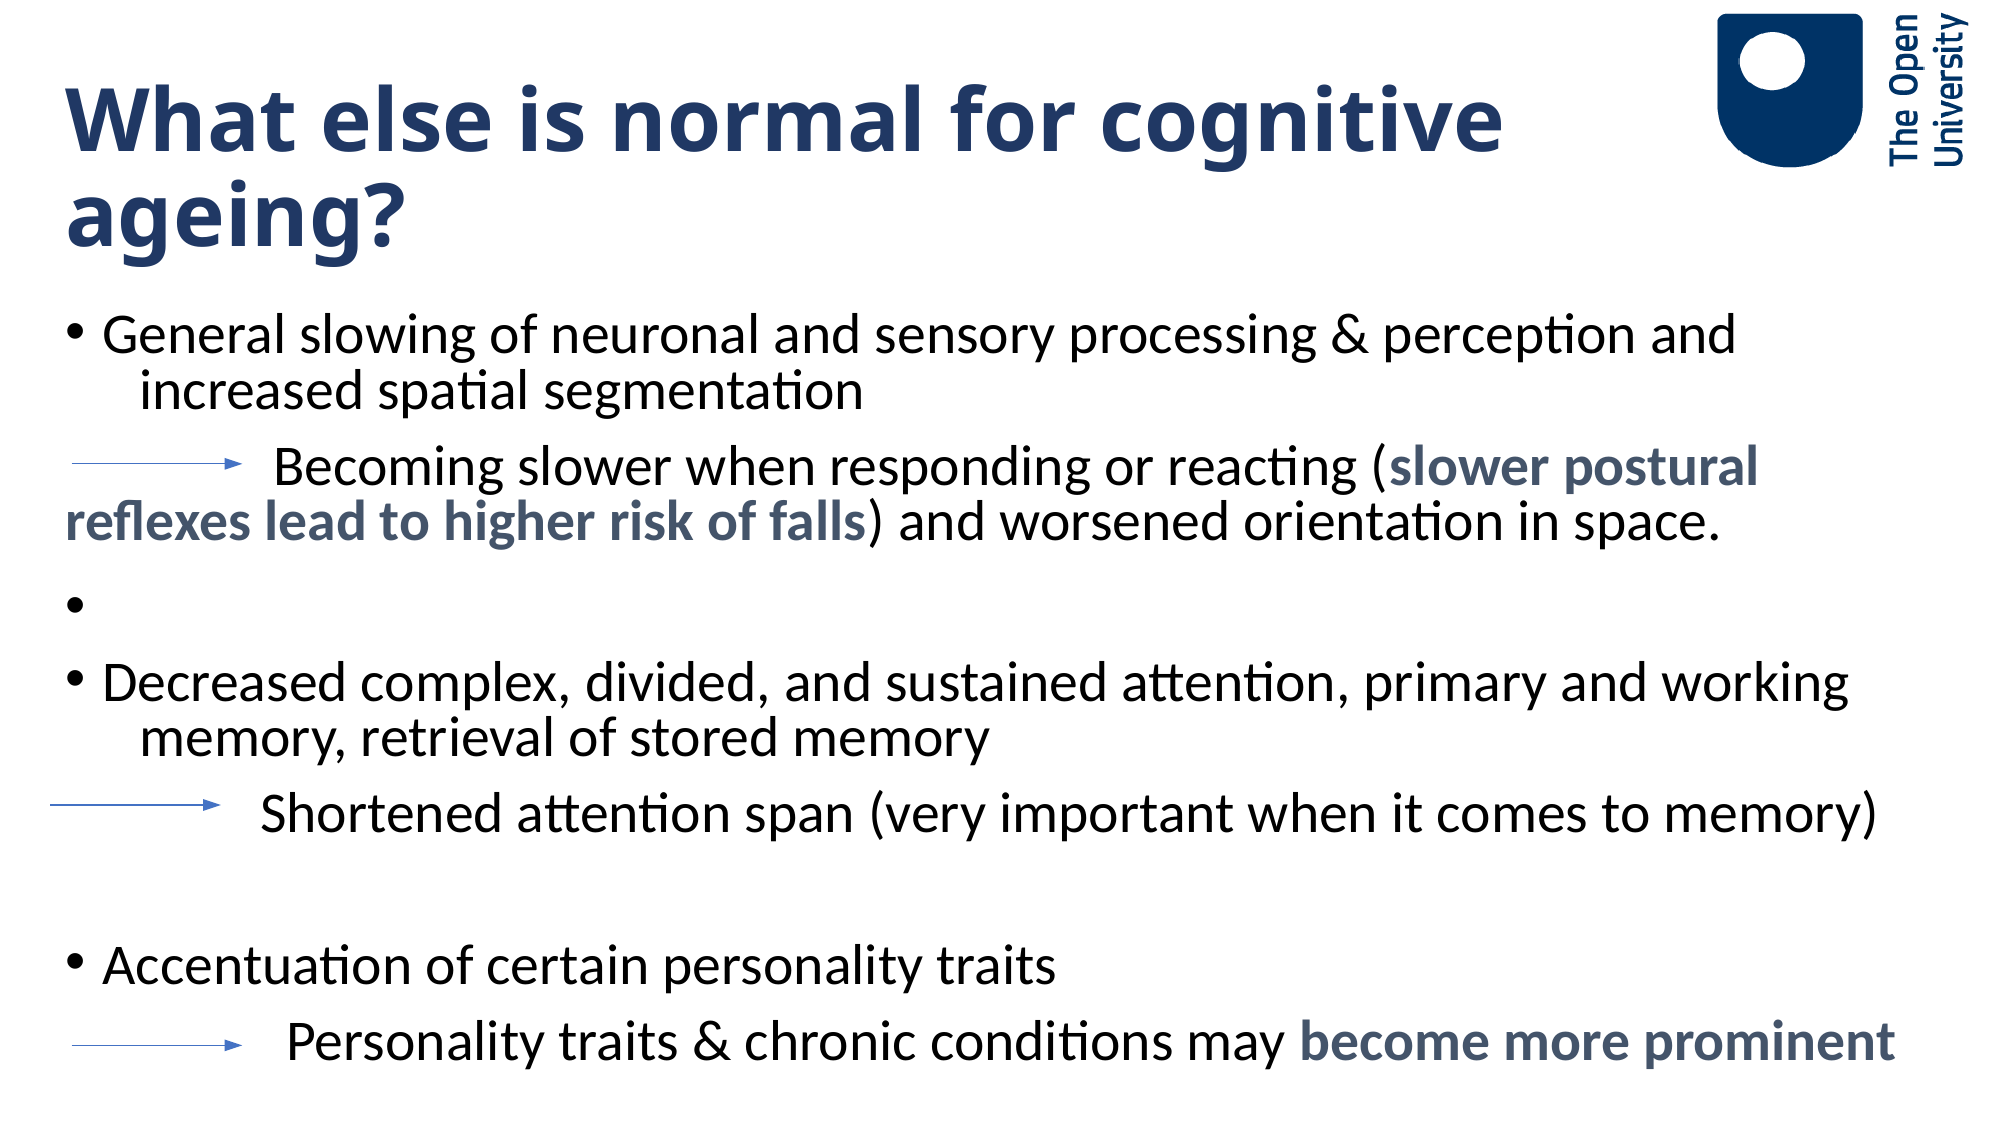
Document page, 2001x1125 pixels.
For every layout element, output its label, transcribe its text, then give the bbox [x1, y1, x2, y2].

title What else is normal for cognitive ageing? [50, 61, 1694, 280]
picture [1716, 10, 1971, 170]
list General slowing of neuronal and sensory processing & perception and increased spatial segmentation Becoming slower when responding or reacting (slower postural reflexes lead to higher risk of falls) and worsened orientation in space. Decreased complex, divided, and sustained attention, primary and working memory, retrieval of stored memory Shortened attention span (very important when it comes to memory) Accentuation of certain personality traits Personality traits & chronic conditions may become more prominent [50, 302, 1950, 1085]
